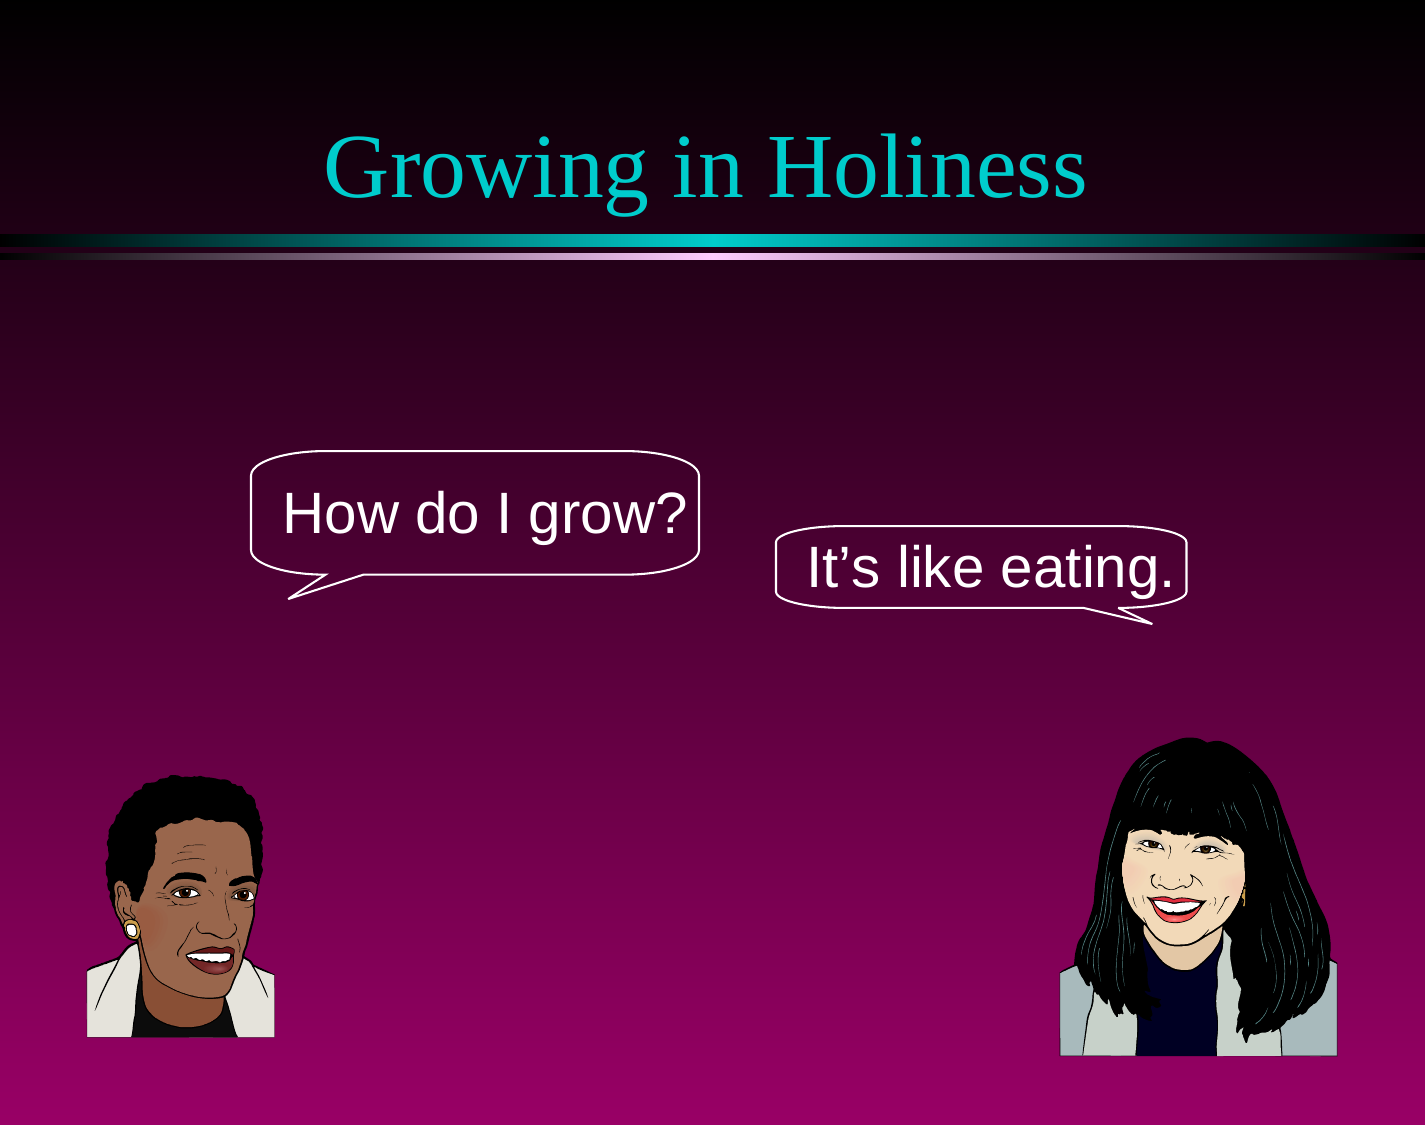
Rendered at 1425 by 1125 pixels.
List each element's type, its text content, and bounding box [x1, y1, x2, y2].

title Growing in Holiness [95, 37, 1319, 225]
text_box How do I grow? [250, 451, 699, 599]
text_box It’s like eating. [775, 526, 1187, 625]
picture [86, 774, 275, 1038]
picture [1059, 737, 1338, 1057]
